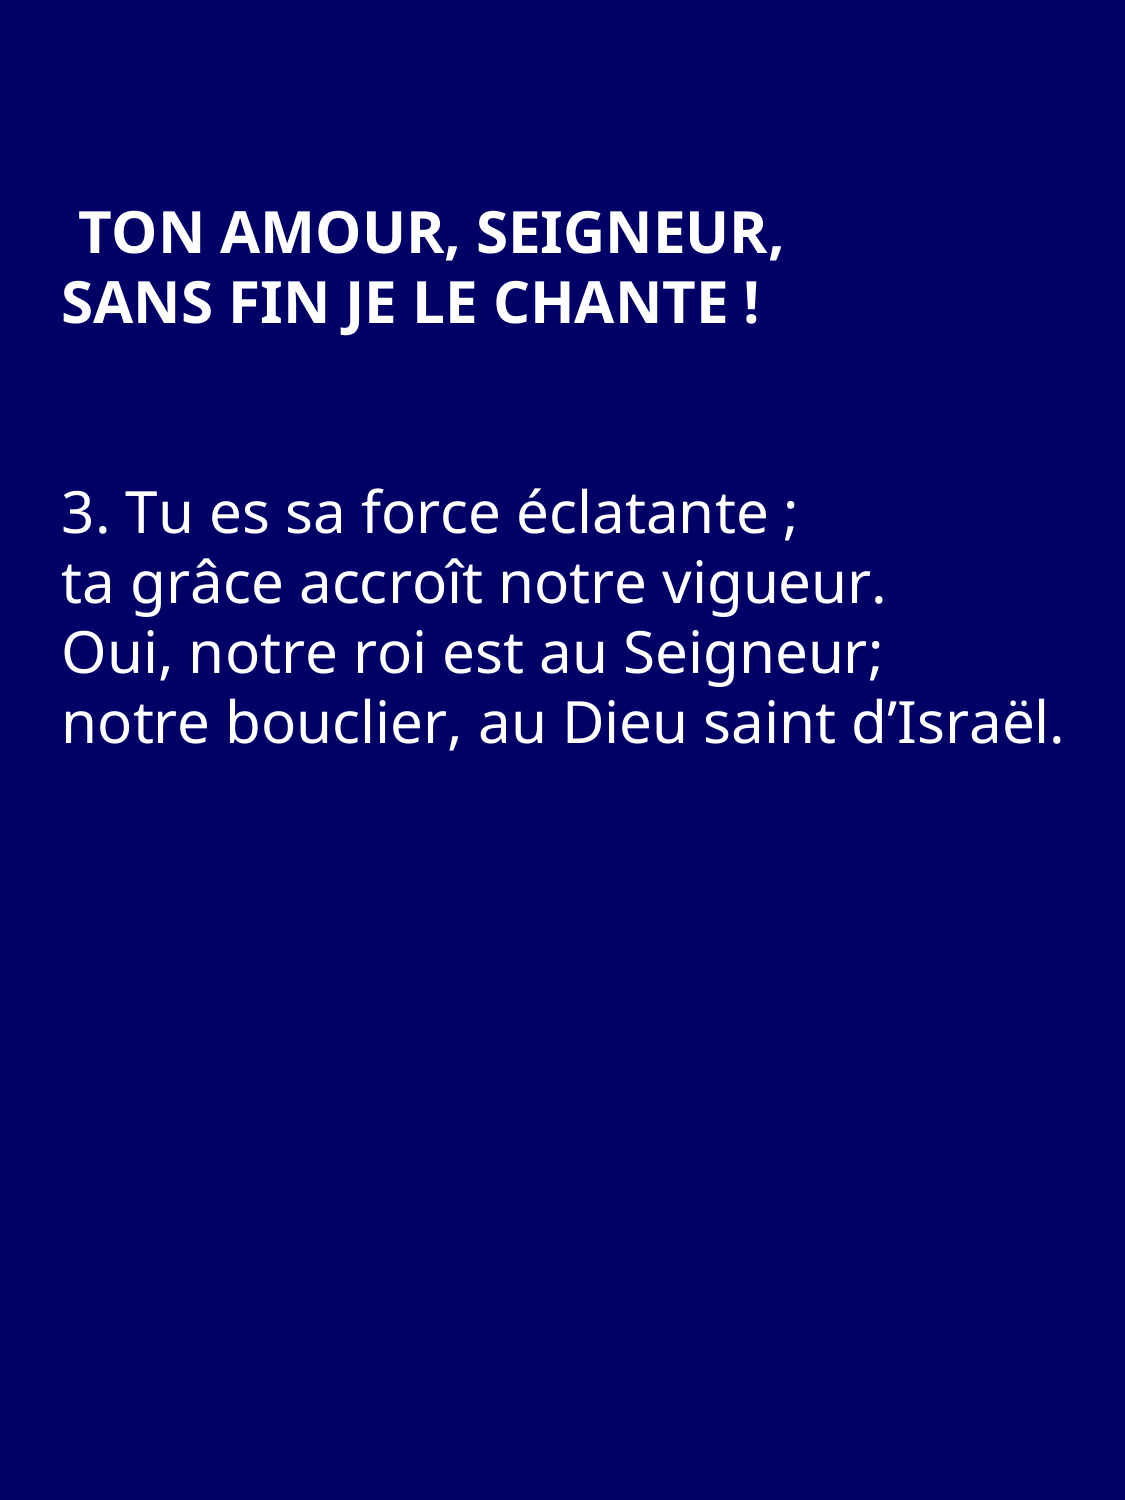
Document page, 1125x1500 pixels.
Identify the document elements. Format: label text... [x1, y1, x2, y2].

text_box TON AMOUR, SEIGNEUR, SANS FIN JE LE CHANTE ! 3. Tu es sa force éclatante ; ta grâce accroît notre vigueur. Oui, notre roi est au Seigneur; notre bouclier, au Dieu saint d’Israël. [47, 118, 1087, 763]
